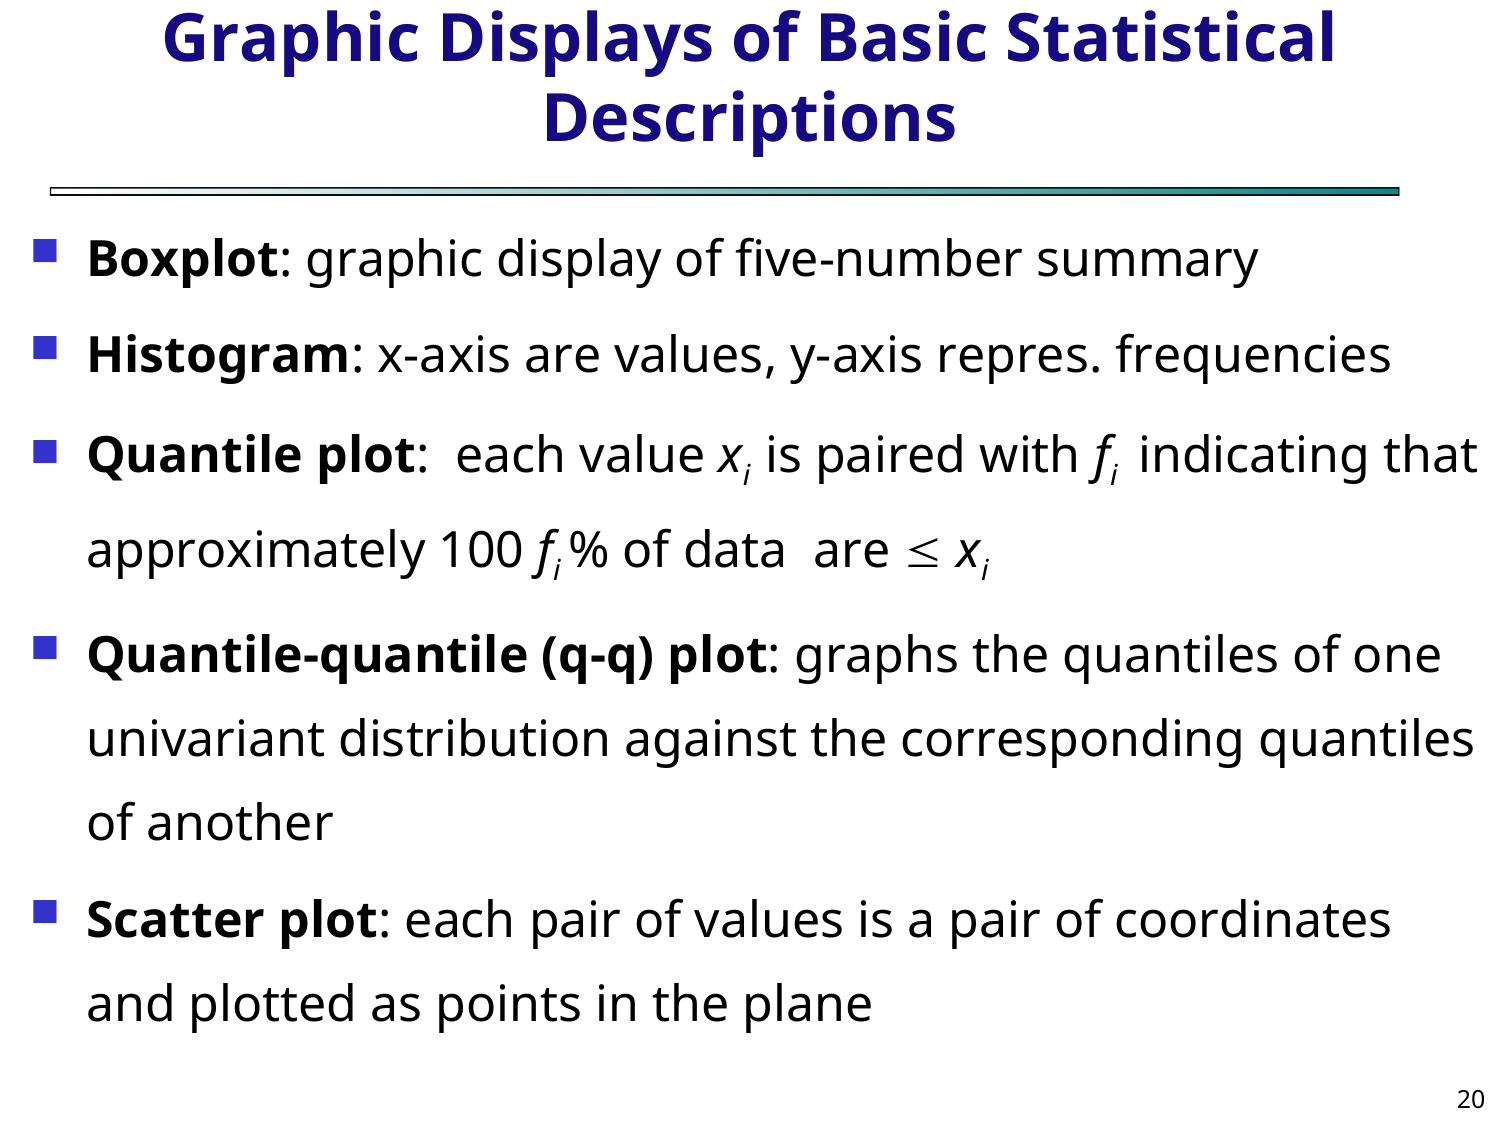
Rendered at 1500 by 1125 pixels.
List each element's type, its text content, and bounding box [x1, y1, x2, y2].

list Boxplot: graphic display of five-number summary Histogram: x-axis are values, y-axis repres. frequencies Quantile plot: each value xi is paired with fi indicating that approximately 100 fi % of data are  xi Quantile-quantile (q-q) plot: graphs the quantiles of one univariant distribution against the corresponding quantiles of another Scatter plot: each pair of values is a pair of coordinates and plotted as points in the plane [15, 194, 1500, 1123]
title Graphic Displays of Basic Statistical Descriptions [0, 0, 1500, 163]
